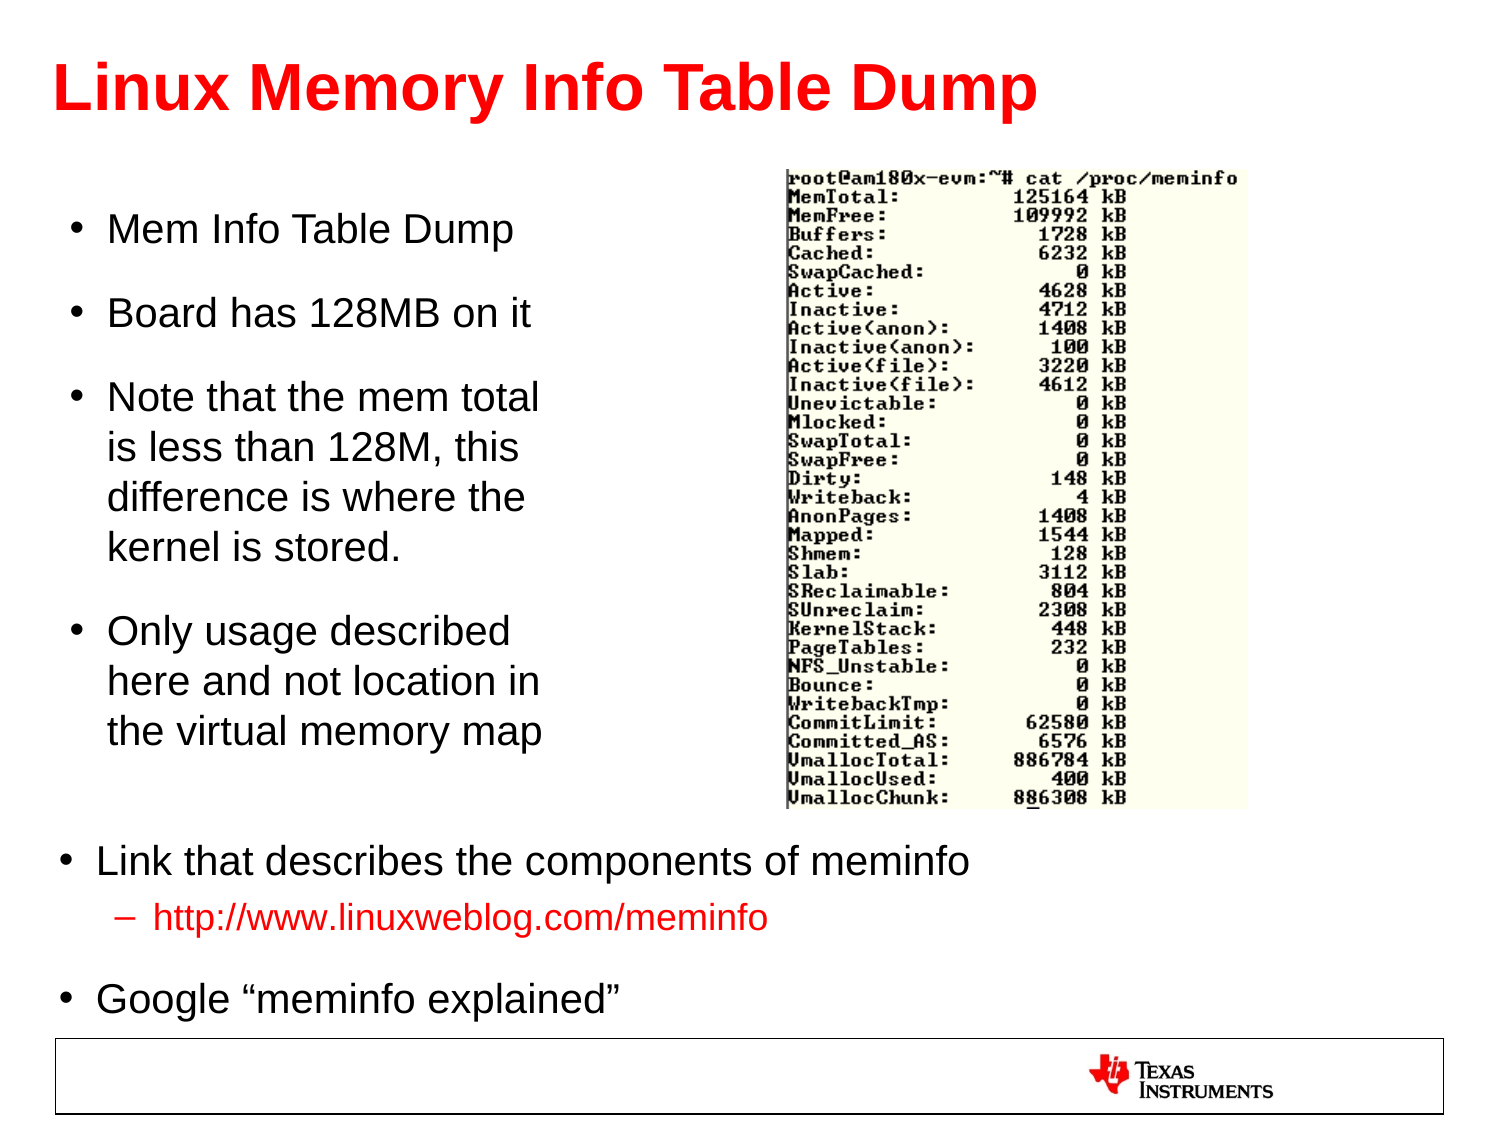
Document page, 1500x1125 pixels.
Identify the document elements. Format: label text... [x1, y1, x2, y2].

picture [1087, 1052, 1274, 1099]
list Mem Info Table Dump Board has 128MB on it Note that the mem total is less than 128M, this difference is where the kernel is stored. Only usage described here and not location in the virtual memory map [54, 194, 564, 788]
title Linux Memory Info Table Dump [37, 23, 1426, 158]
picture [786, 169, 1248, 809]
text_box Link that describes the components of meminfo http://www.linuxweblog.com/meminfo Google “meminfo explained” [43, 826, 1157, 1014]
